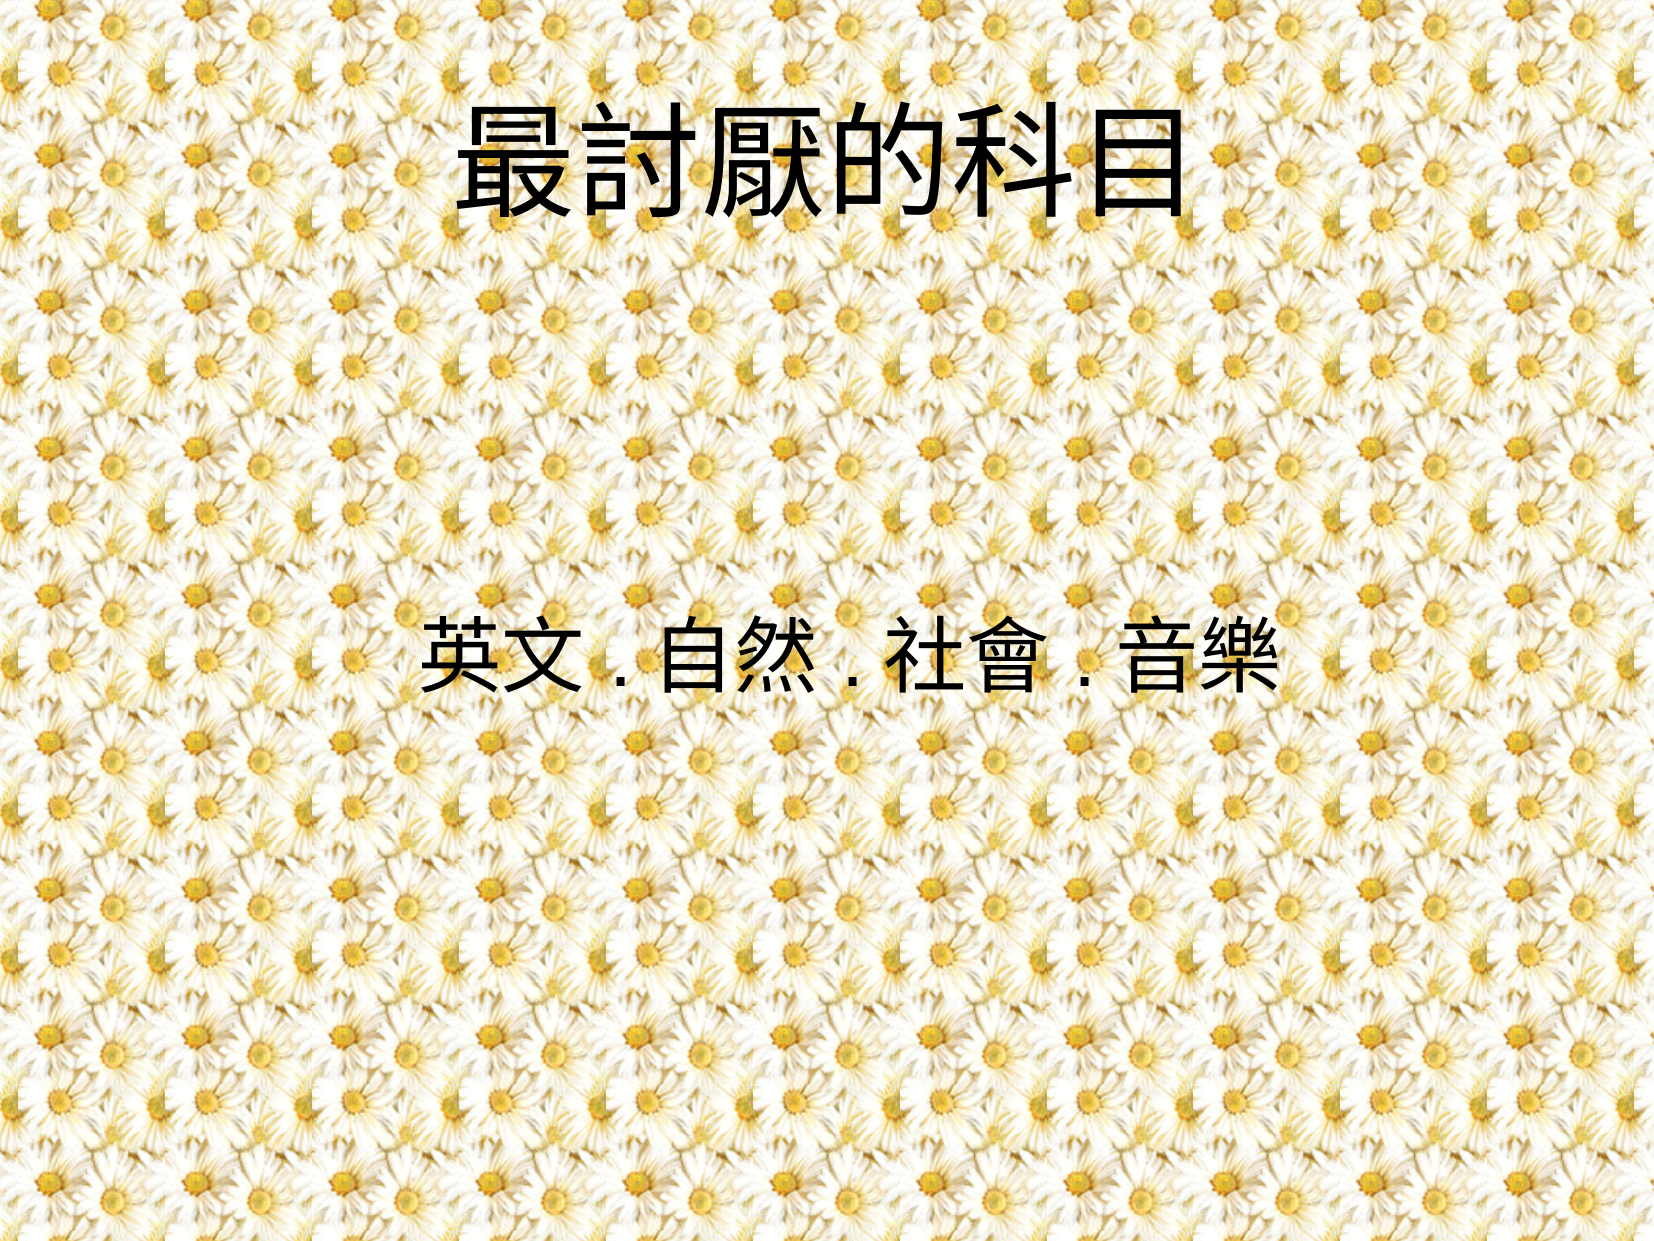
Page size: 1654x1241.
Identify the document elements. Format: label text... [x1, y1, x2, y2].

picture [0, 0, 1654, 1241]
subtitle 英文.自然.社會.音樂 [106, 290, 1595, 1010]
title 最討厭的科目 [82, 49, 1571, 257]
